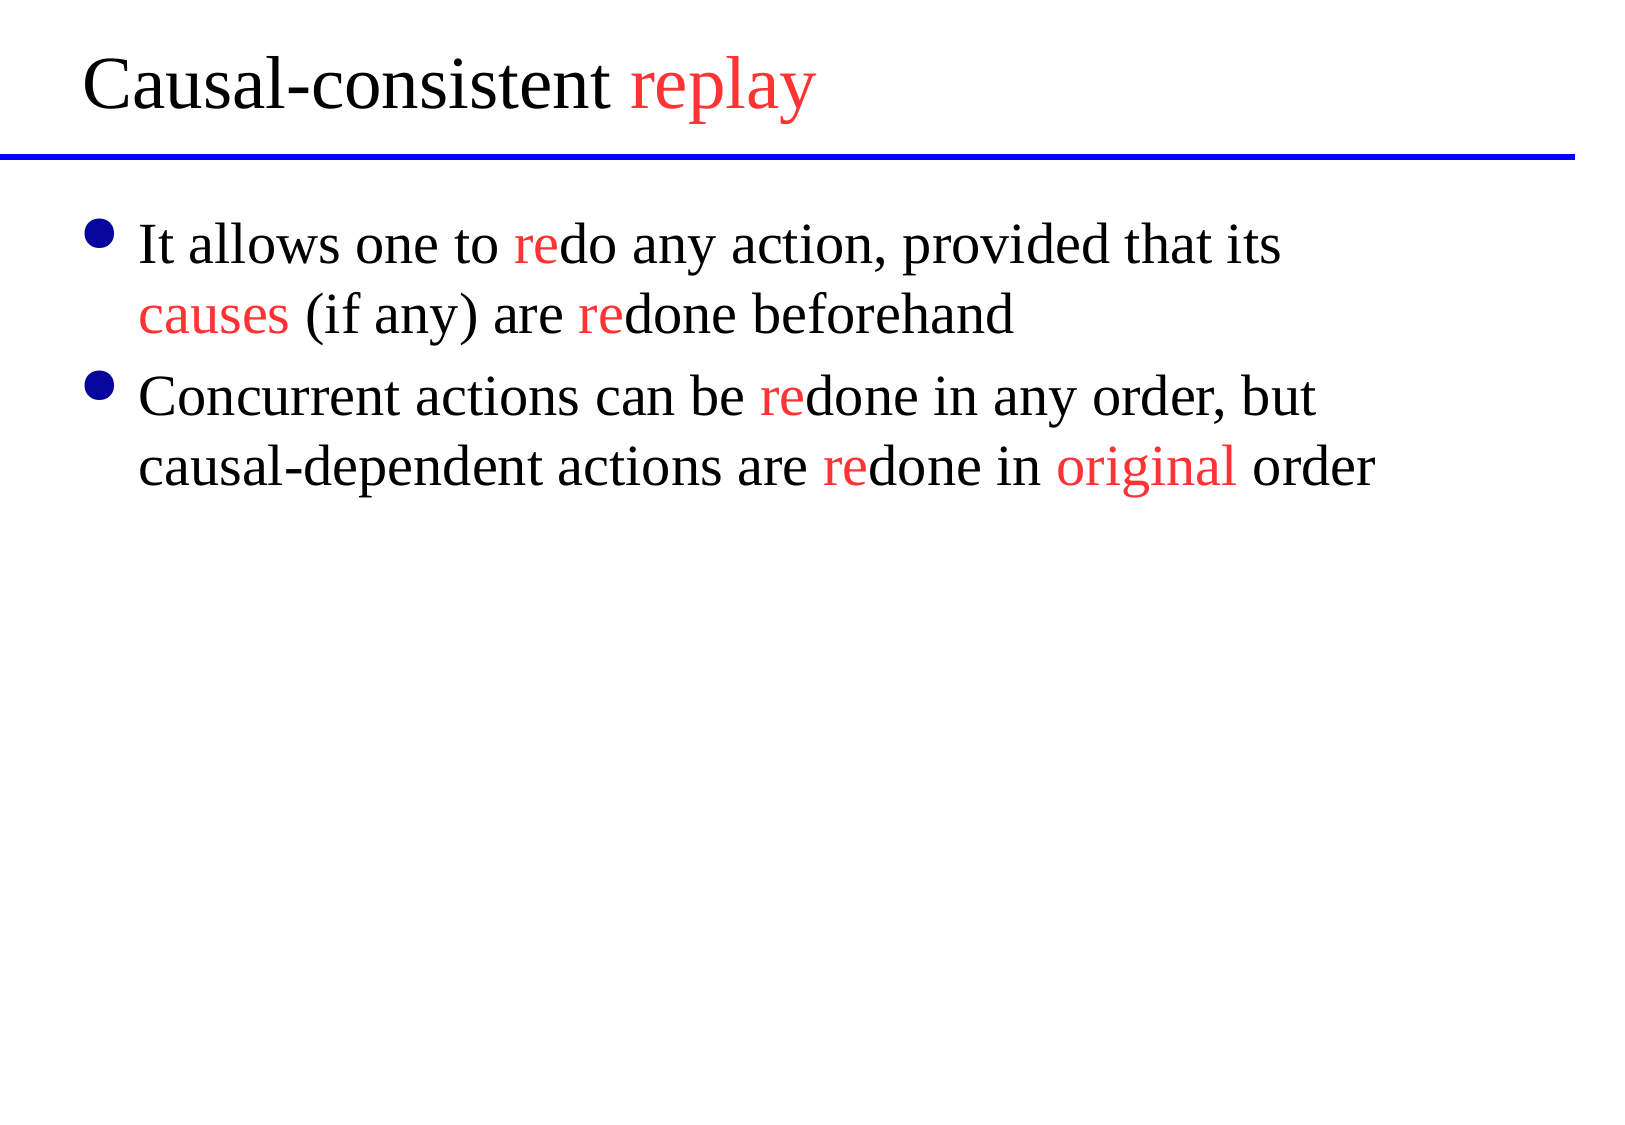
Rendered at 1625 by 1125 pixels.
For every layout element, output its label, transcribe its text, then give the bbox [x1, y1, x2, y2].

list It allows one to redo any action, provided that its causes (if any) are redone beforehand Concurrent actions can be redone in any order, but causal-dependent actions are redone in original order [67, 198, 1478, 1061]
title Causal-consistent replay [67, 27, 1544, 131]
